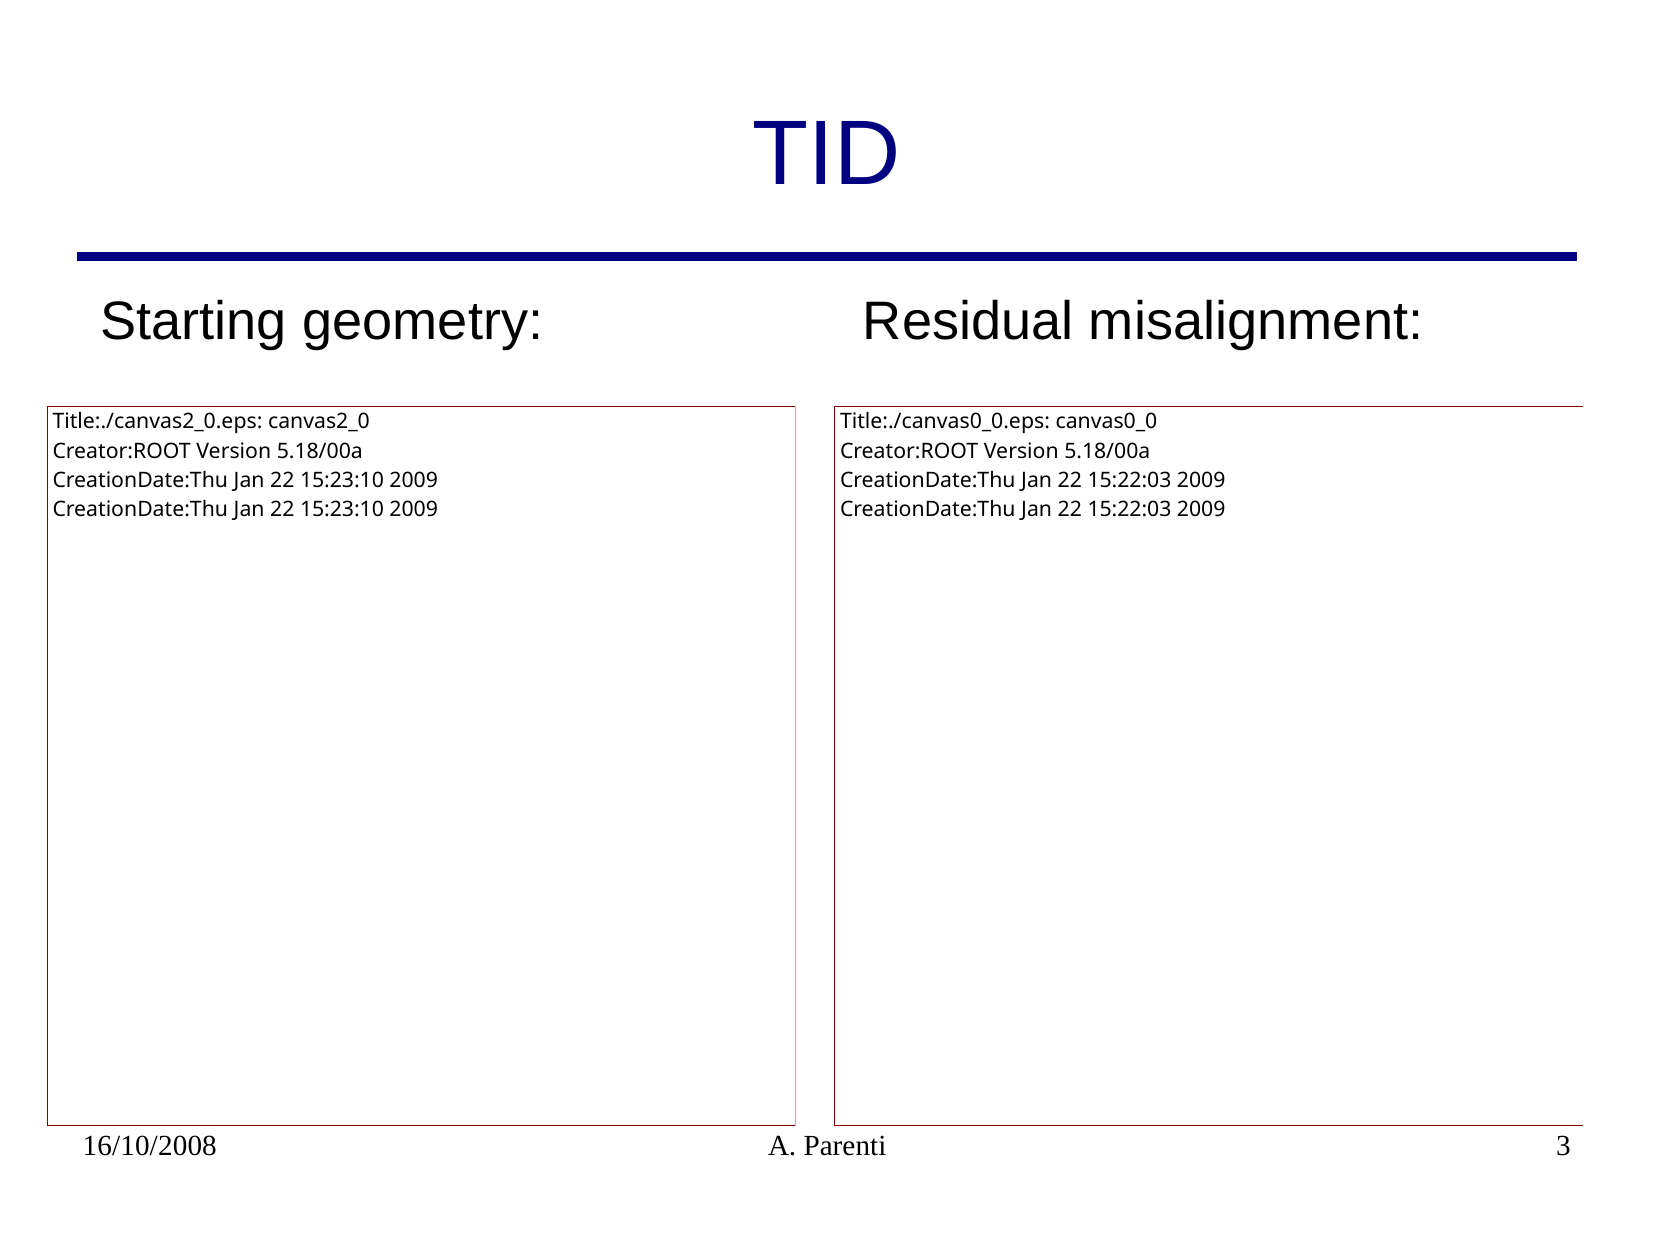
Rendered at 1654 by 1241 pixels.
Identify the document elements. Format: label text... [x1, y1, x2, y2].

picture [45, 405, 796, 1126]
list Residual misalignment: [845, 290, 1572, 405]
list Starting geometry: [82, 290, 809, 1094]
title TID [82, 49, 1571, 257]
picture [832, 405, 1583, 1126]
